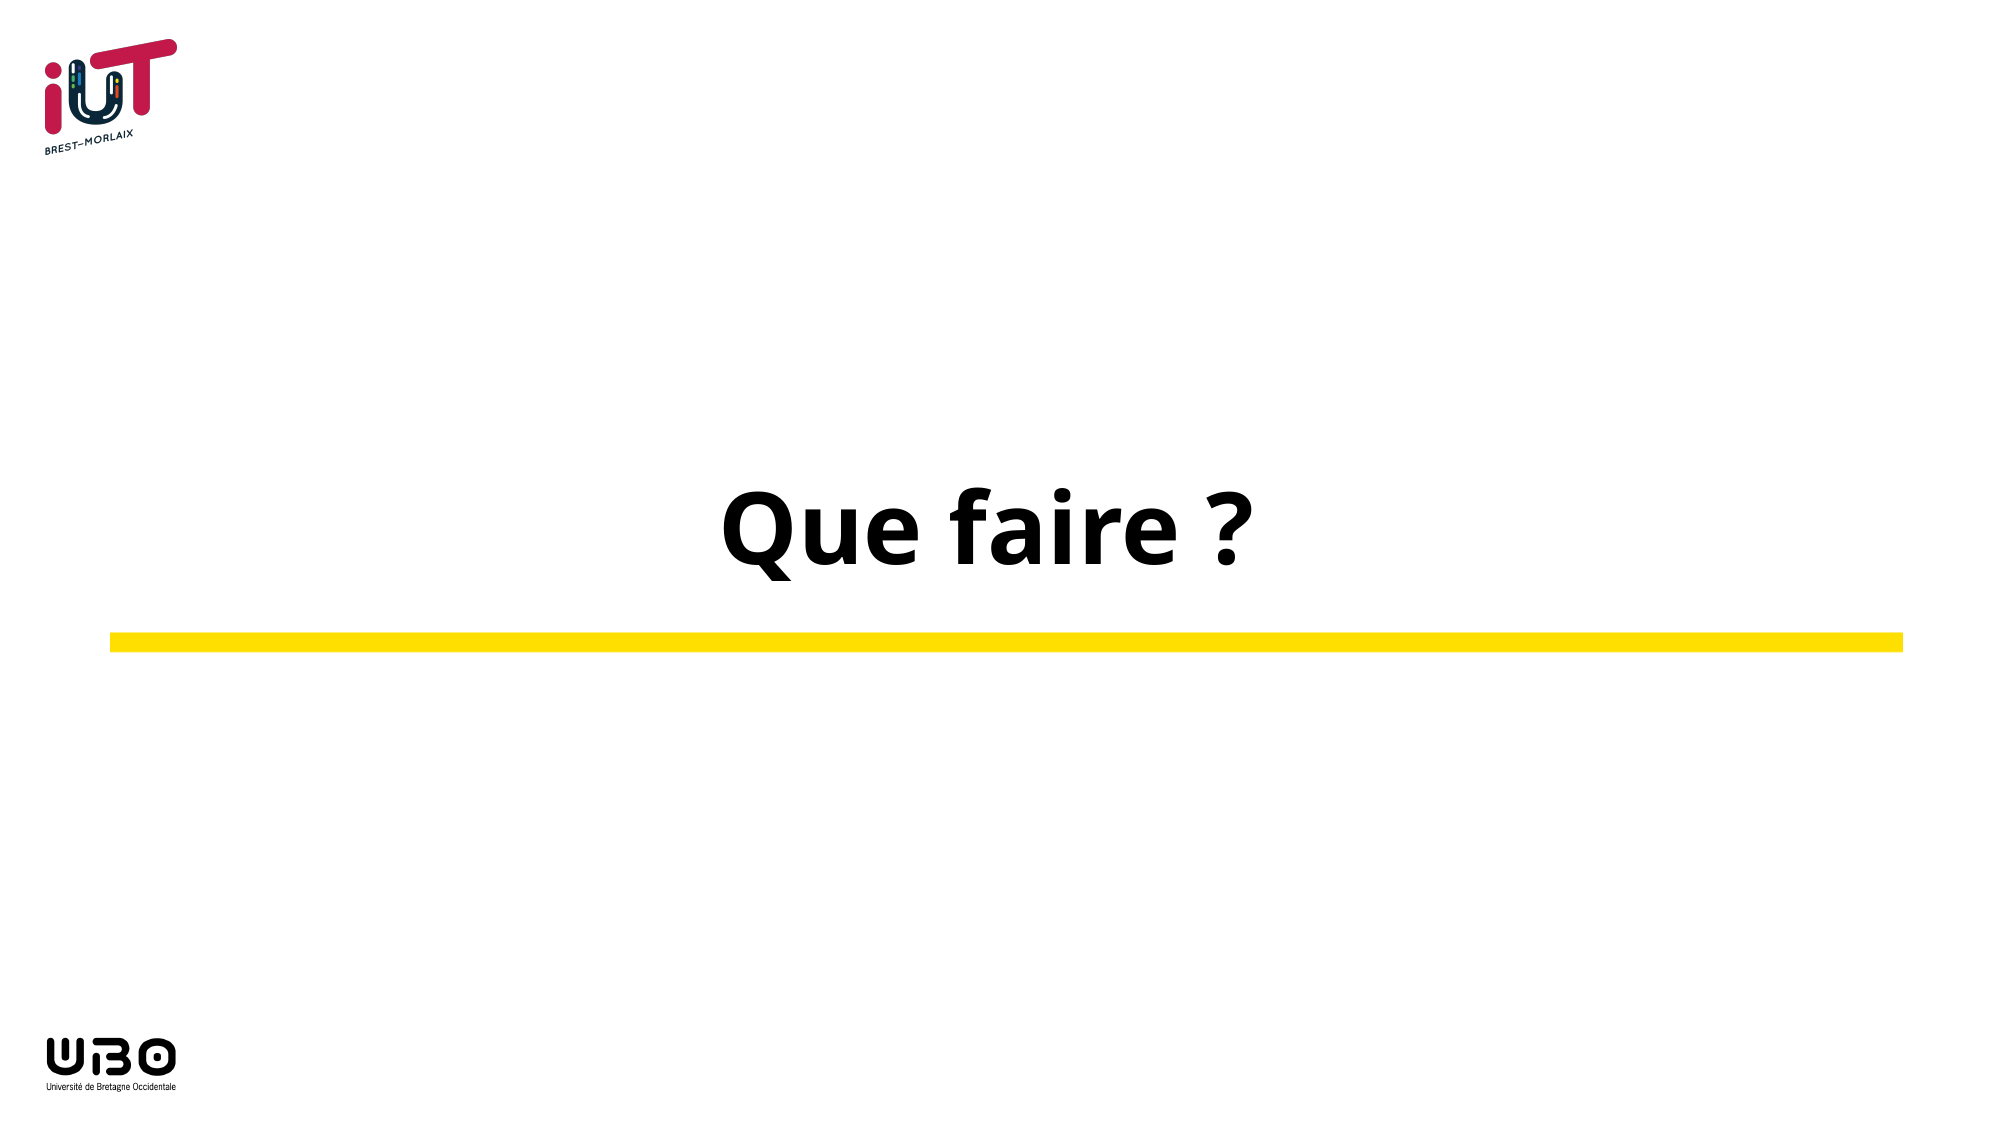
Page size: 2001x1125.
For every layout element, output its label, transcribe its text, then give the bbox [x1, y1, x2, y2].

picture [45, 39, 177, 155]
title Que faire ? [137, 423, 1863, 618]
picture [45, 1036, 177, 1093]
picture [110, 618, 1903, 664]
